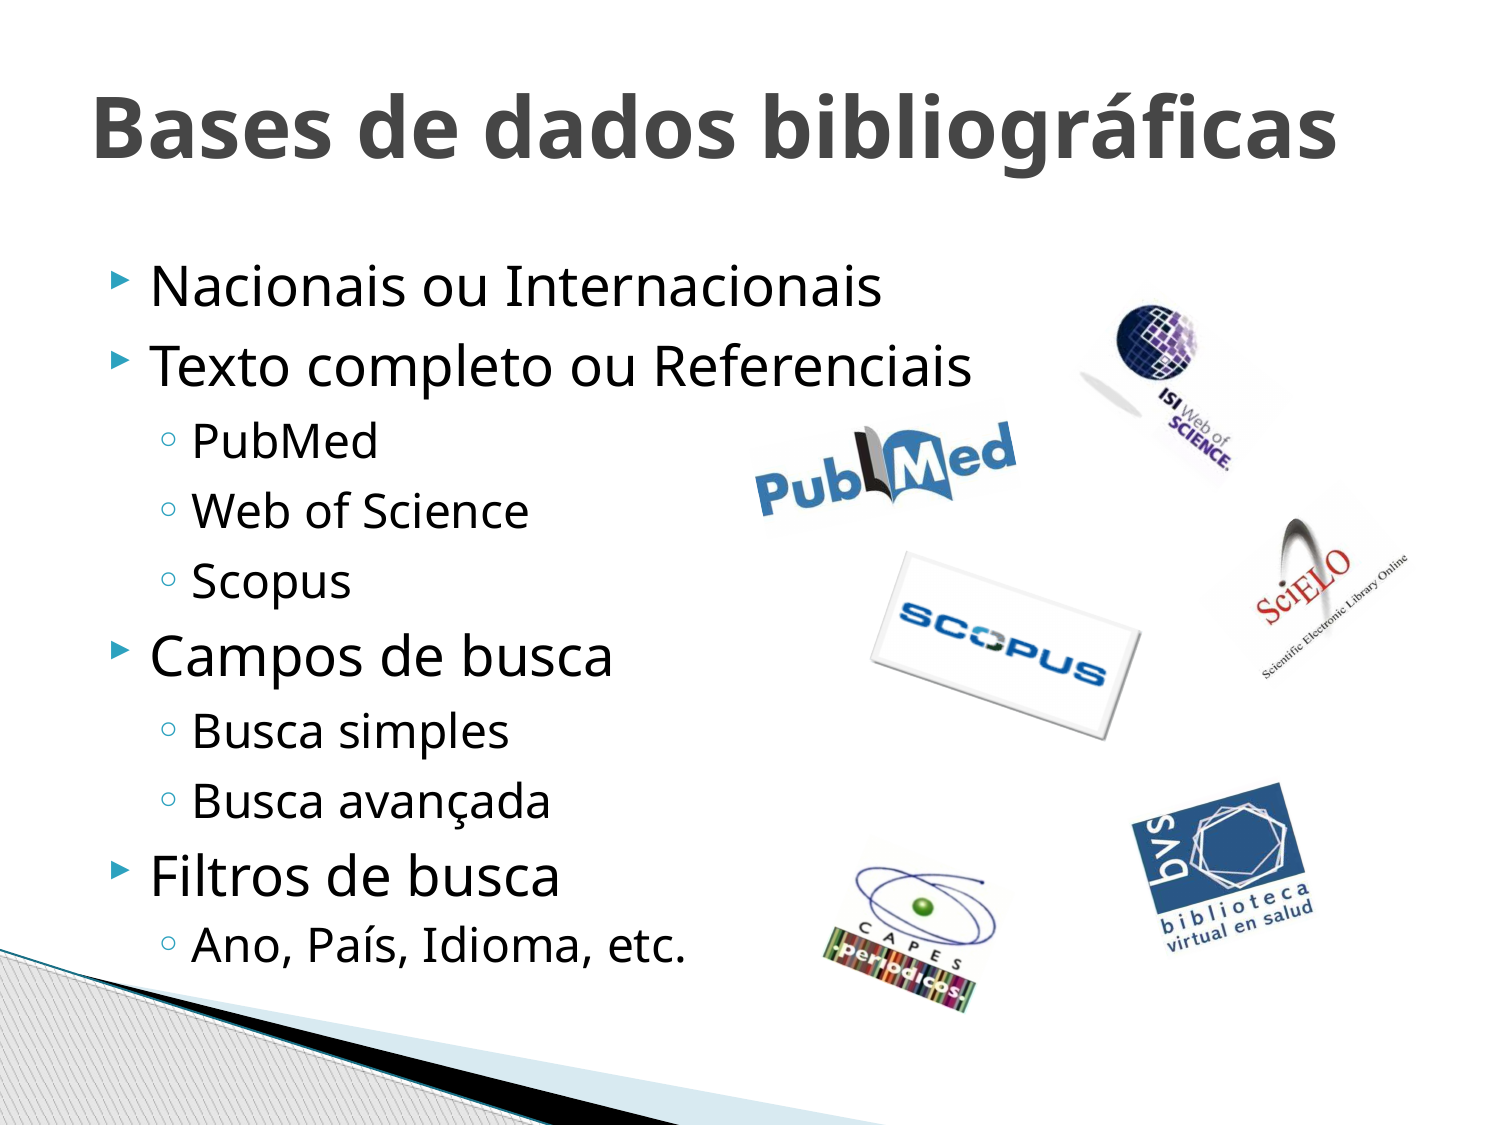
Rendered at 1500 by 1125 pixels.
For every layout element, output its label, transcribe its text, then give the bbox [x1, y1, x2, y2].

picture [1127, 775, 1320, 960]
list Nacionais ou Internacionais Texto completo ou Referenciais PubMed Web of Science Scopus Campos de busca Busca simples Busca avançada Filtros de busca Ano, País, Idioma, etc. [75, 242, 1425, 986]
picture [749, 397, 1021, 539]
title Bases de dados bibliográficas [75, 30, 1425, 219]
picture [868, 550, 1143, 742]
picture [820, 834, 1015, 1015]
picture [1198, 479, 1416, 689]
picture [1068, 279, 1293, 493]
